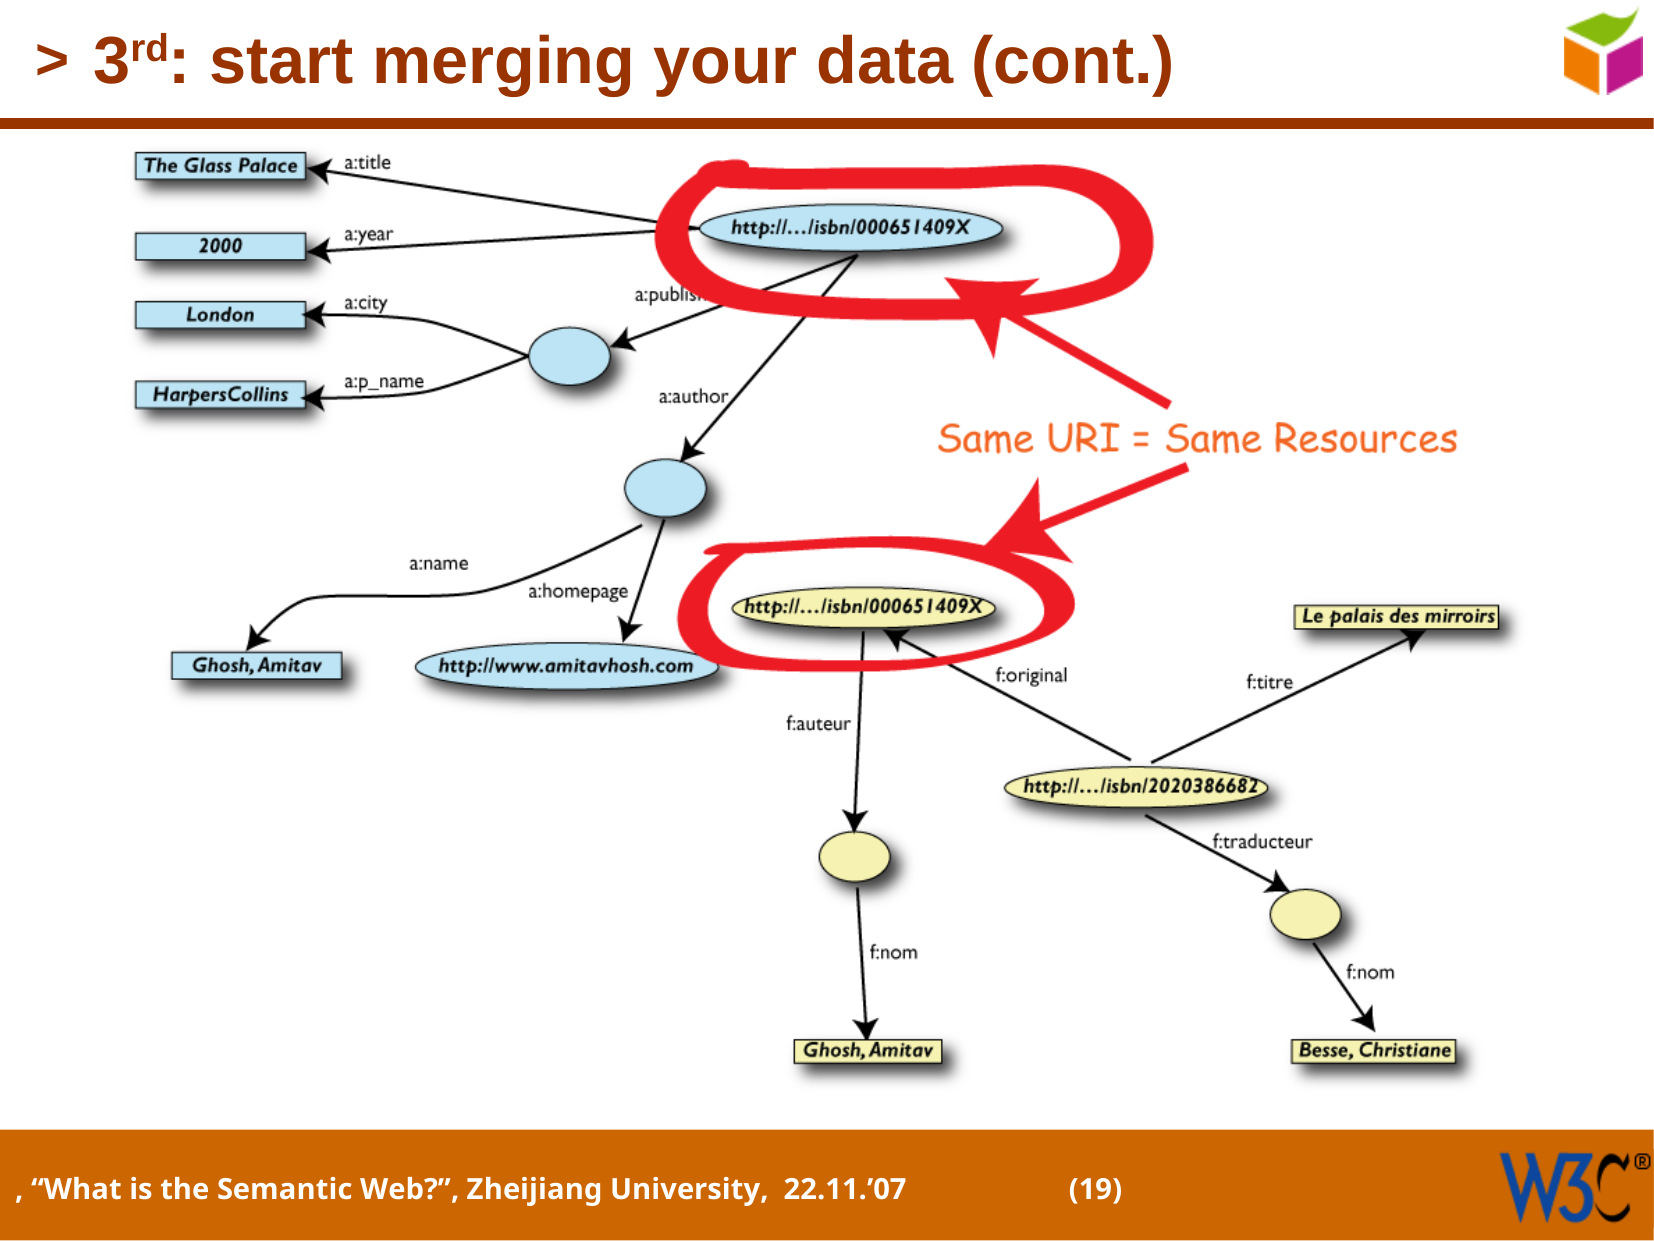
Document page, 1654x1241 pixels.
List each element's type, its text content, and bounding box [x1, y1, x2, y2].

title 3rd: start merging your data (cont.) [93, 7, 1493, 111]
picture [123, 141, 1530, 1096]
picture [1564, 5, 1643, 95]
picture [1495, 1149, 1654, 1228]
